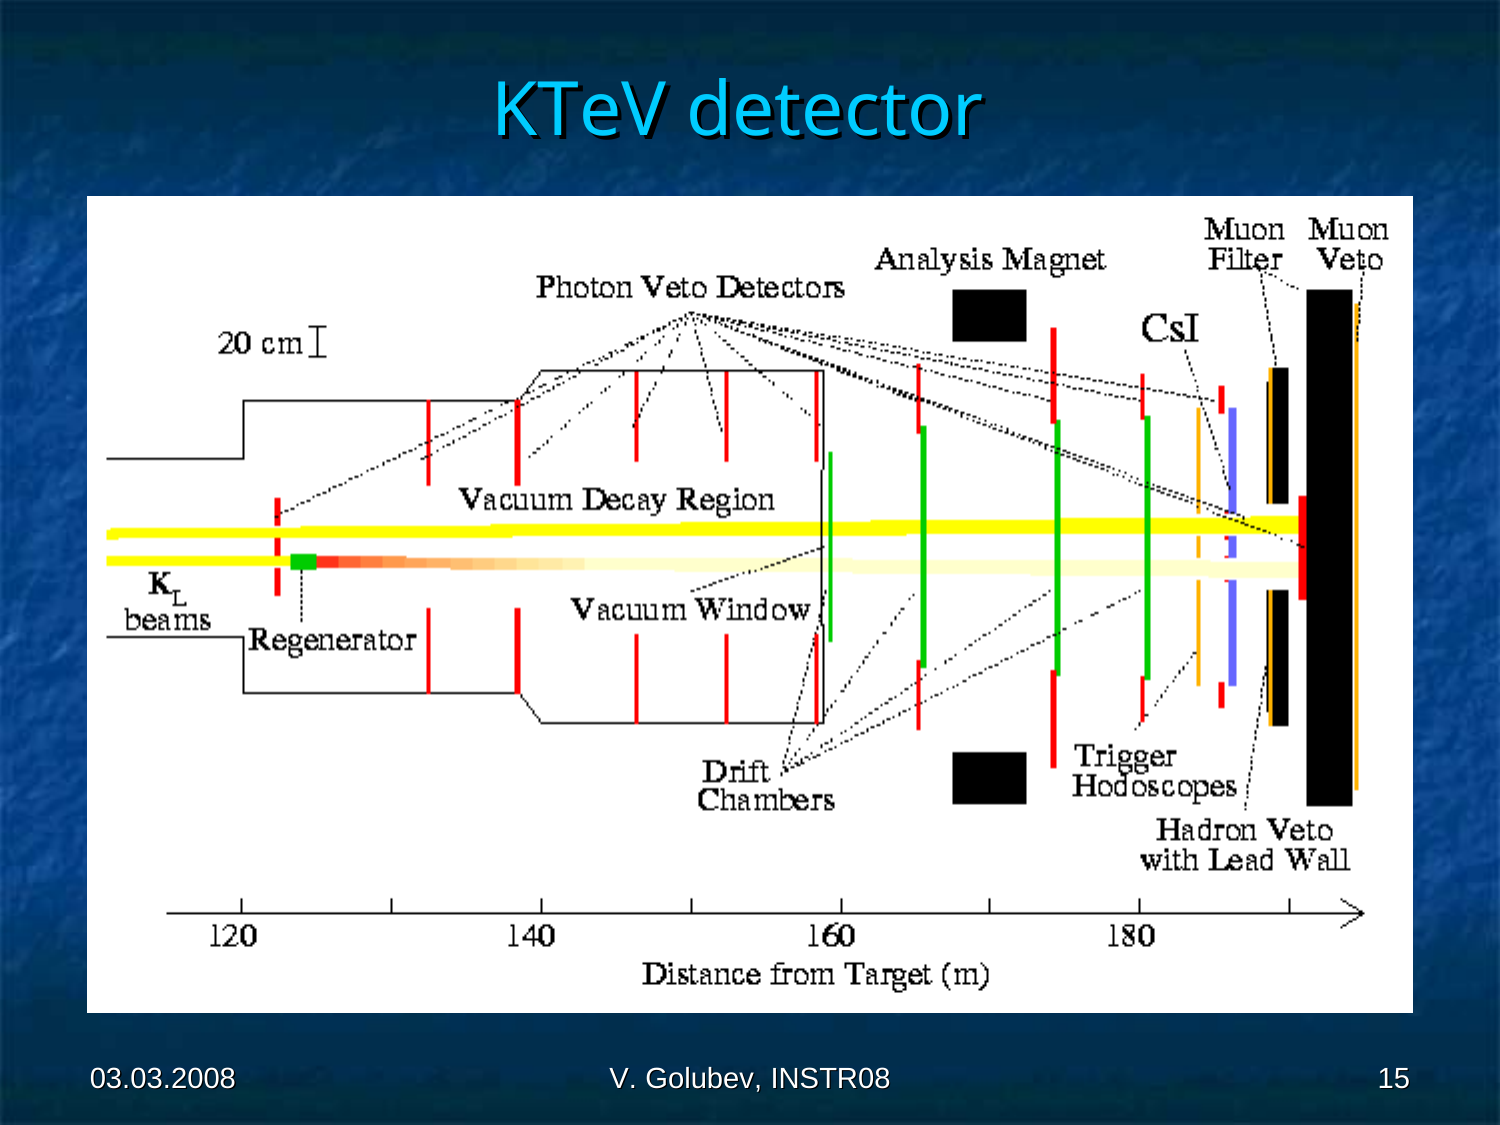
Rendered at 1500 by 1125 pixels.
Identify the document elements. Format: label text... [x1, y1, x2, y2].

picture [192, 1071, 199, 1086]
picture [208, 1071, 215, 1086]
picture [225, 1079, 231, 1086]
picture [843, 1071, 852, 1078]
picture [0, 0, 1500, 1125]
picture [673, 1075, 680, 1086]
picture [784, 1074, 789, 1083]
picture [713, 1075, 718, 1086]
picture [135, 1071, 142, 1086]
picture [863, 1071, 870, 1086]
title KTeV detector [62, 37, 1413, 176]
picture [95, 1071, 101, 1086]
